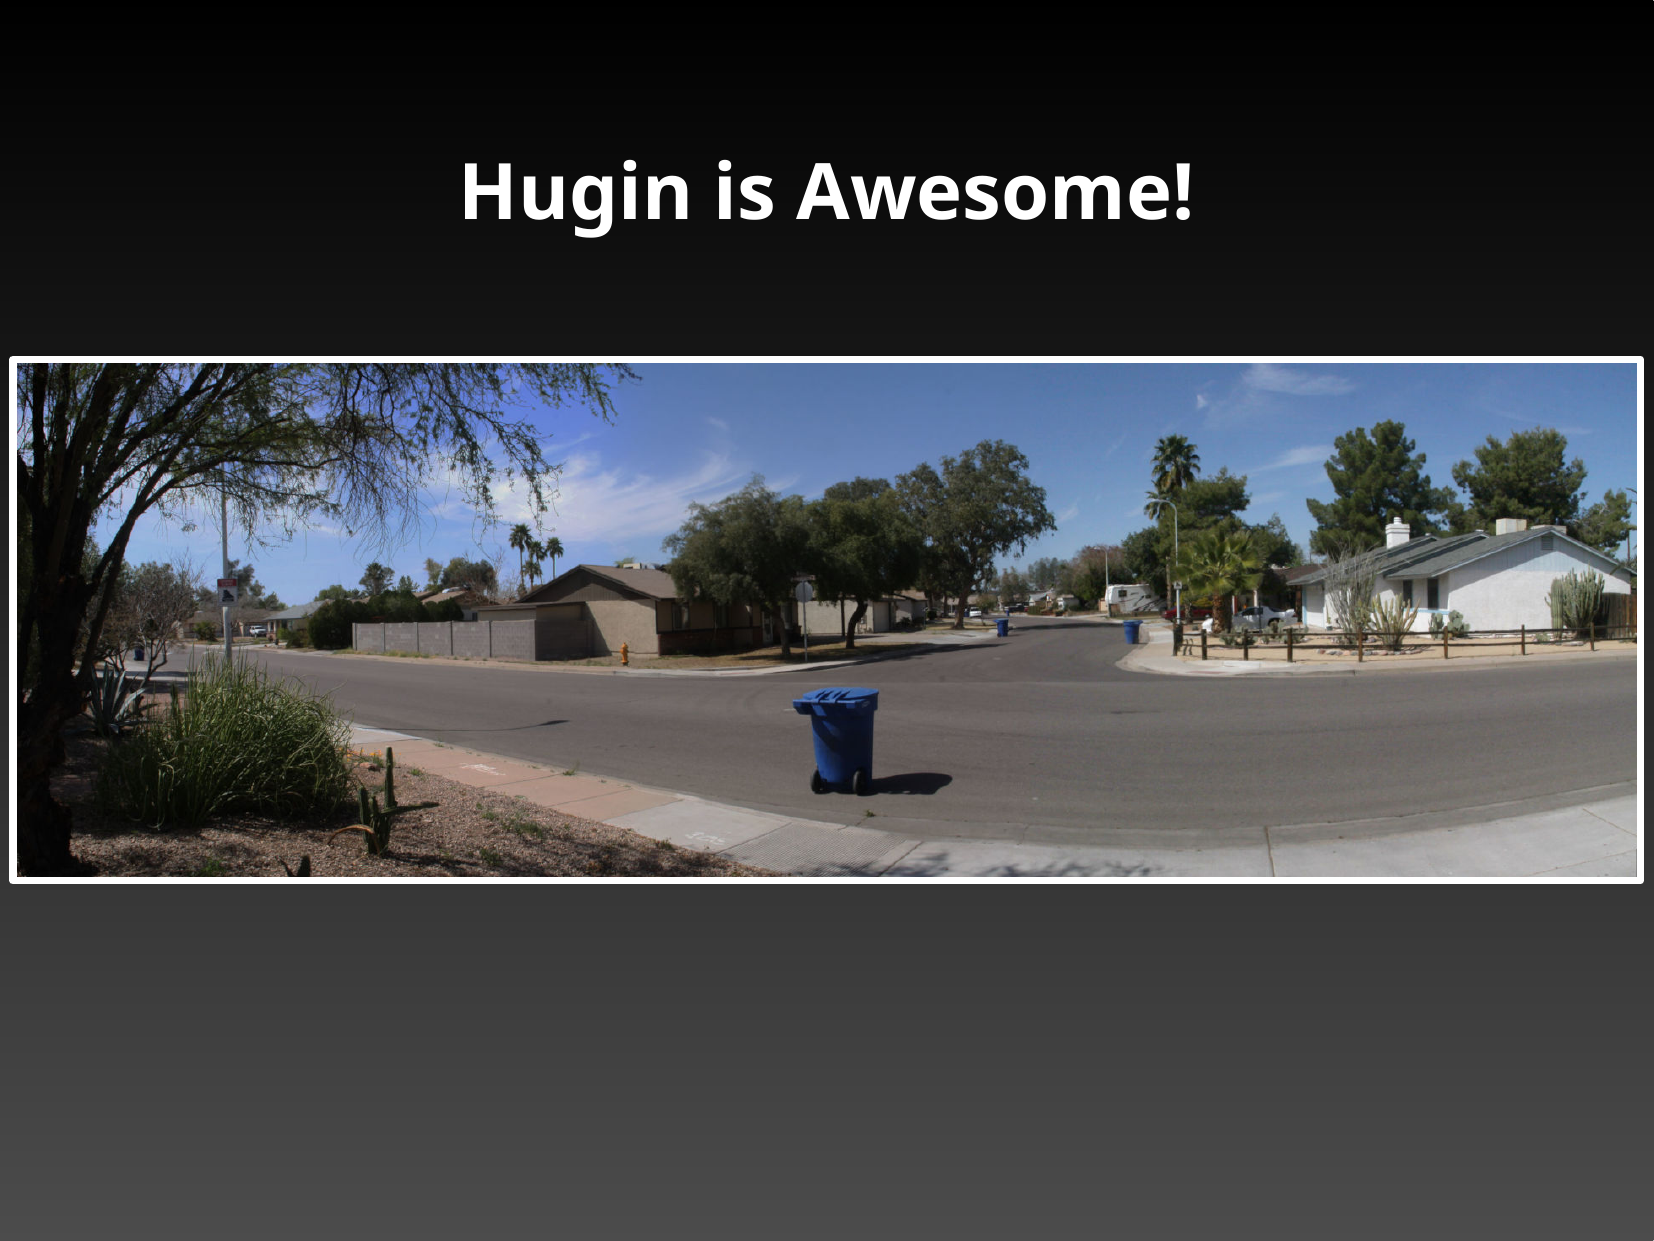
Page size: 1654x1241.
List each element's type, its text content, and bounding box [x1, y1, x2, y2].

picture [16, 363, 1637, 877]
title Hugin is Awesome! [120, 130, 1533, 248]
